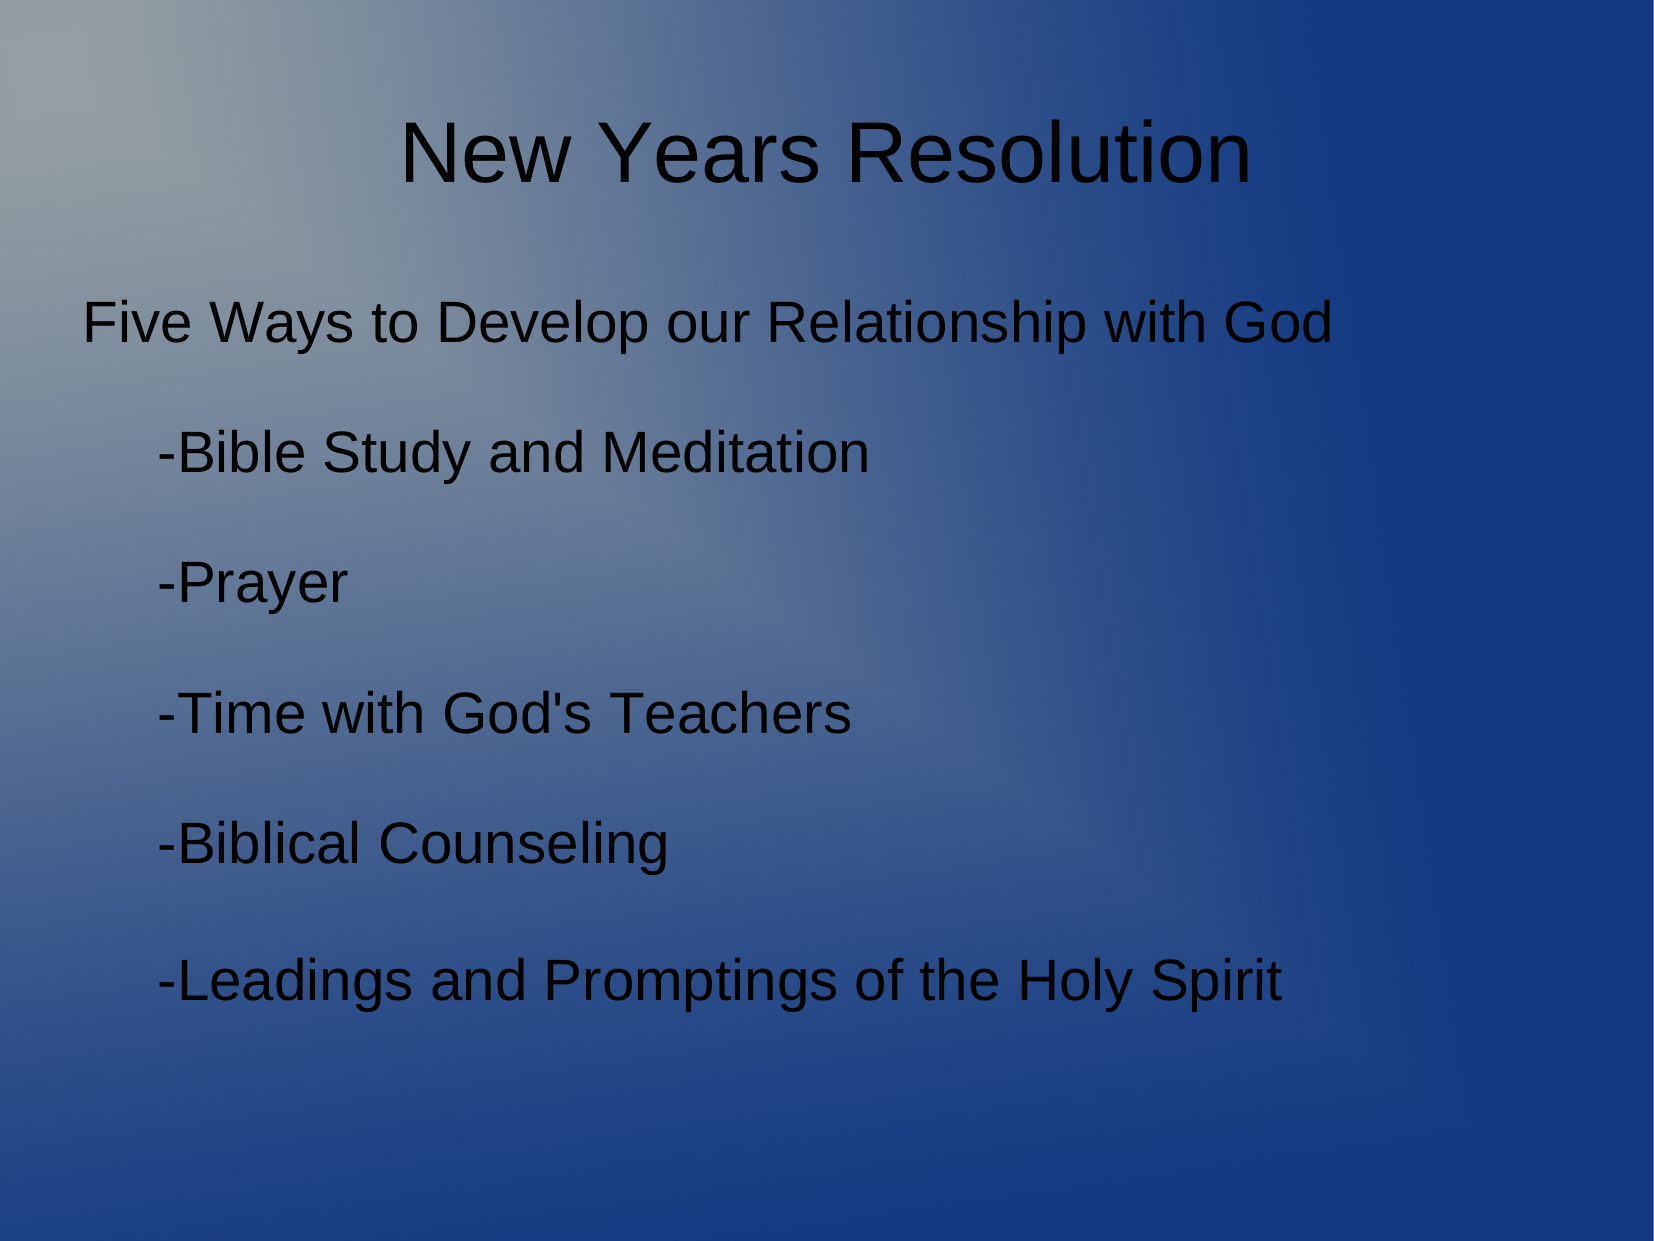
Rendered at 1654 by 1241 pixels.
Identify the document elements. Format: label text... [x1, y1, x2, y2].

subtitle Five Ways to Develop our Relationship with God -Bible Study and Meditation -Prayer -Time with God's Teachers -Biblical Counseling -Leadings and Promptings of the Holy Spirit [82, 290, 1571, 1241]
picture [0, 0, 1654, 1241]
title New Years Resolution [82, 49, 1571, 257]
